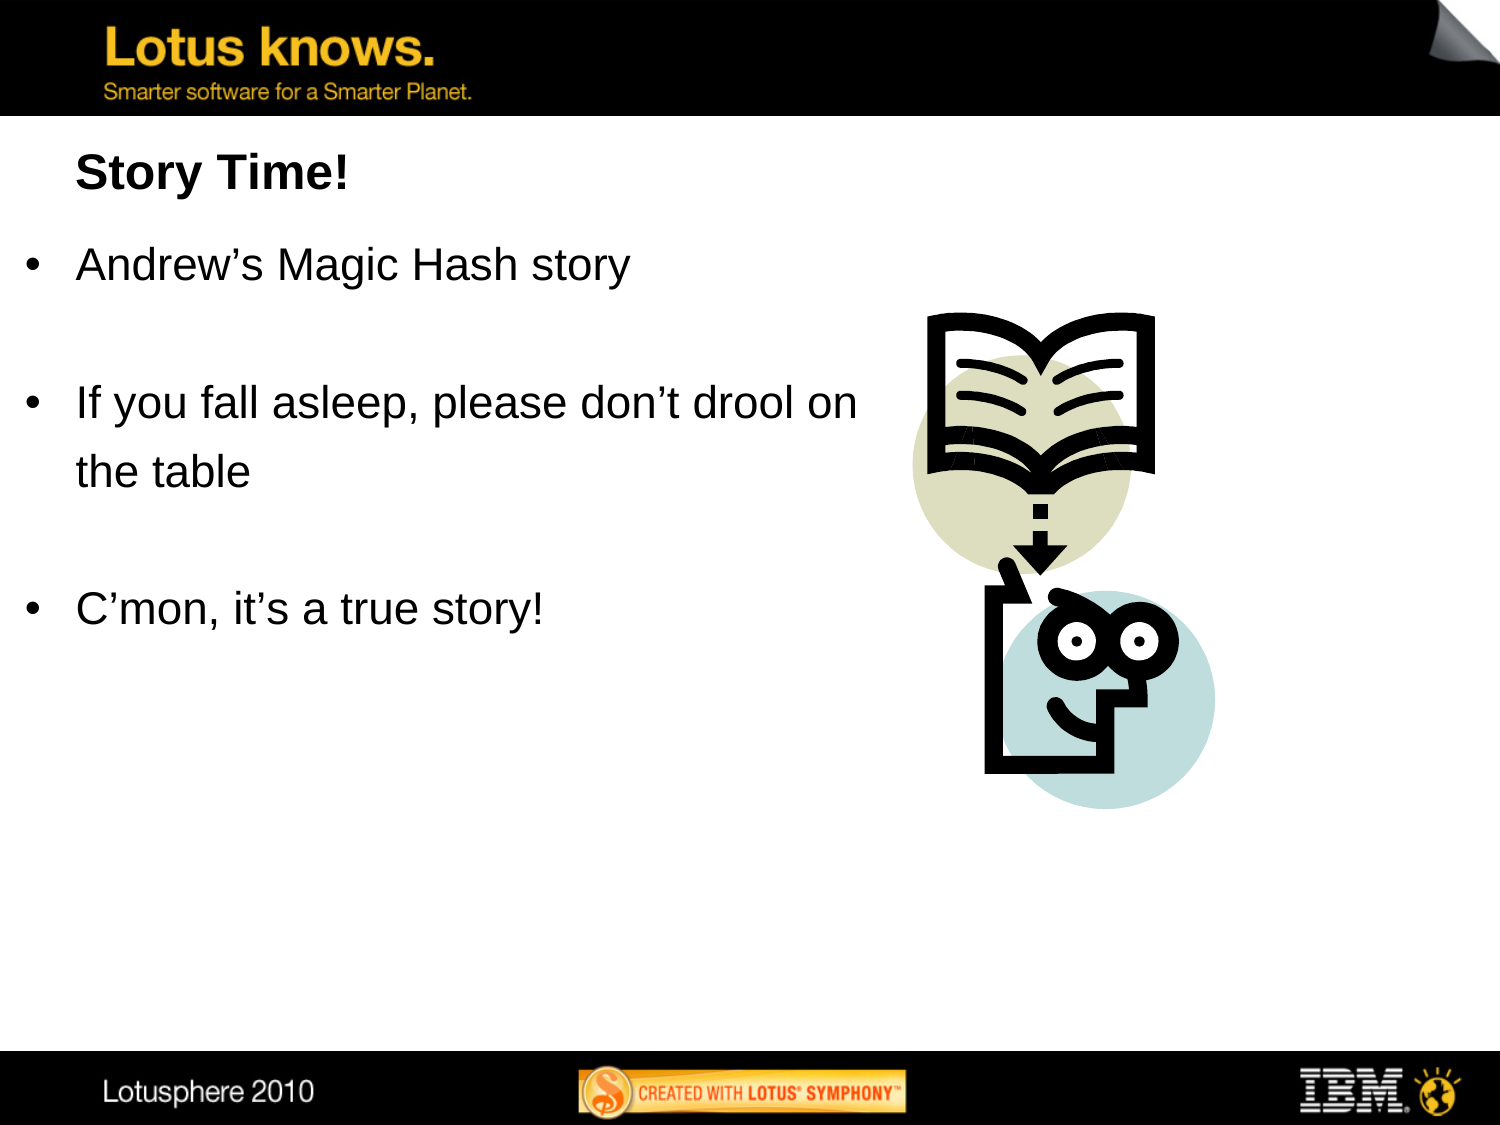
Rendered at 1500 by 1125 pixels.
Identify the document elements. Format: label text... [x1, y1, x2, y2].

picture [912, 312, 1216, 810]
picture [0, 1053, 1500, 1125]
title Story Time! [74, 137, 1475, 200]
picture [0, 0, 1500, 114]
list Andrew’s Magic Hash story If you fall asleep, please don’t drool on the table C’mon, it’s a true story! [24, 237, 1476, 1026]
